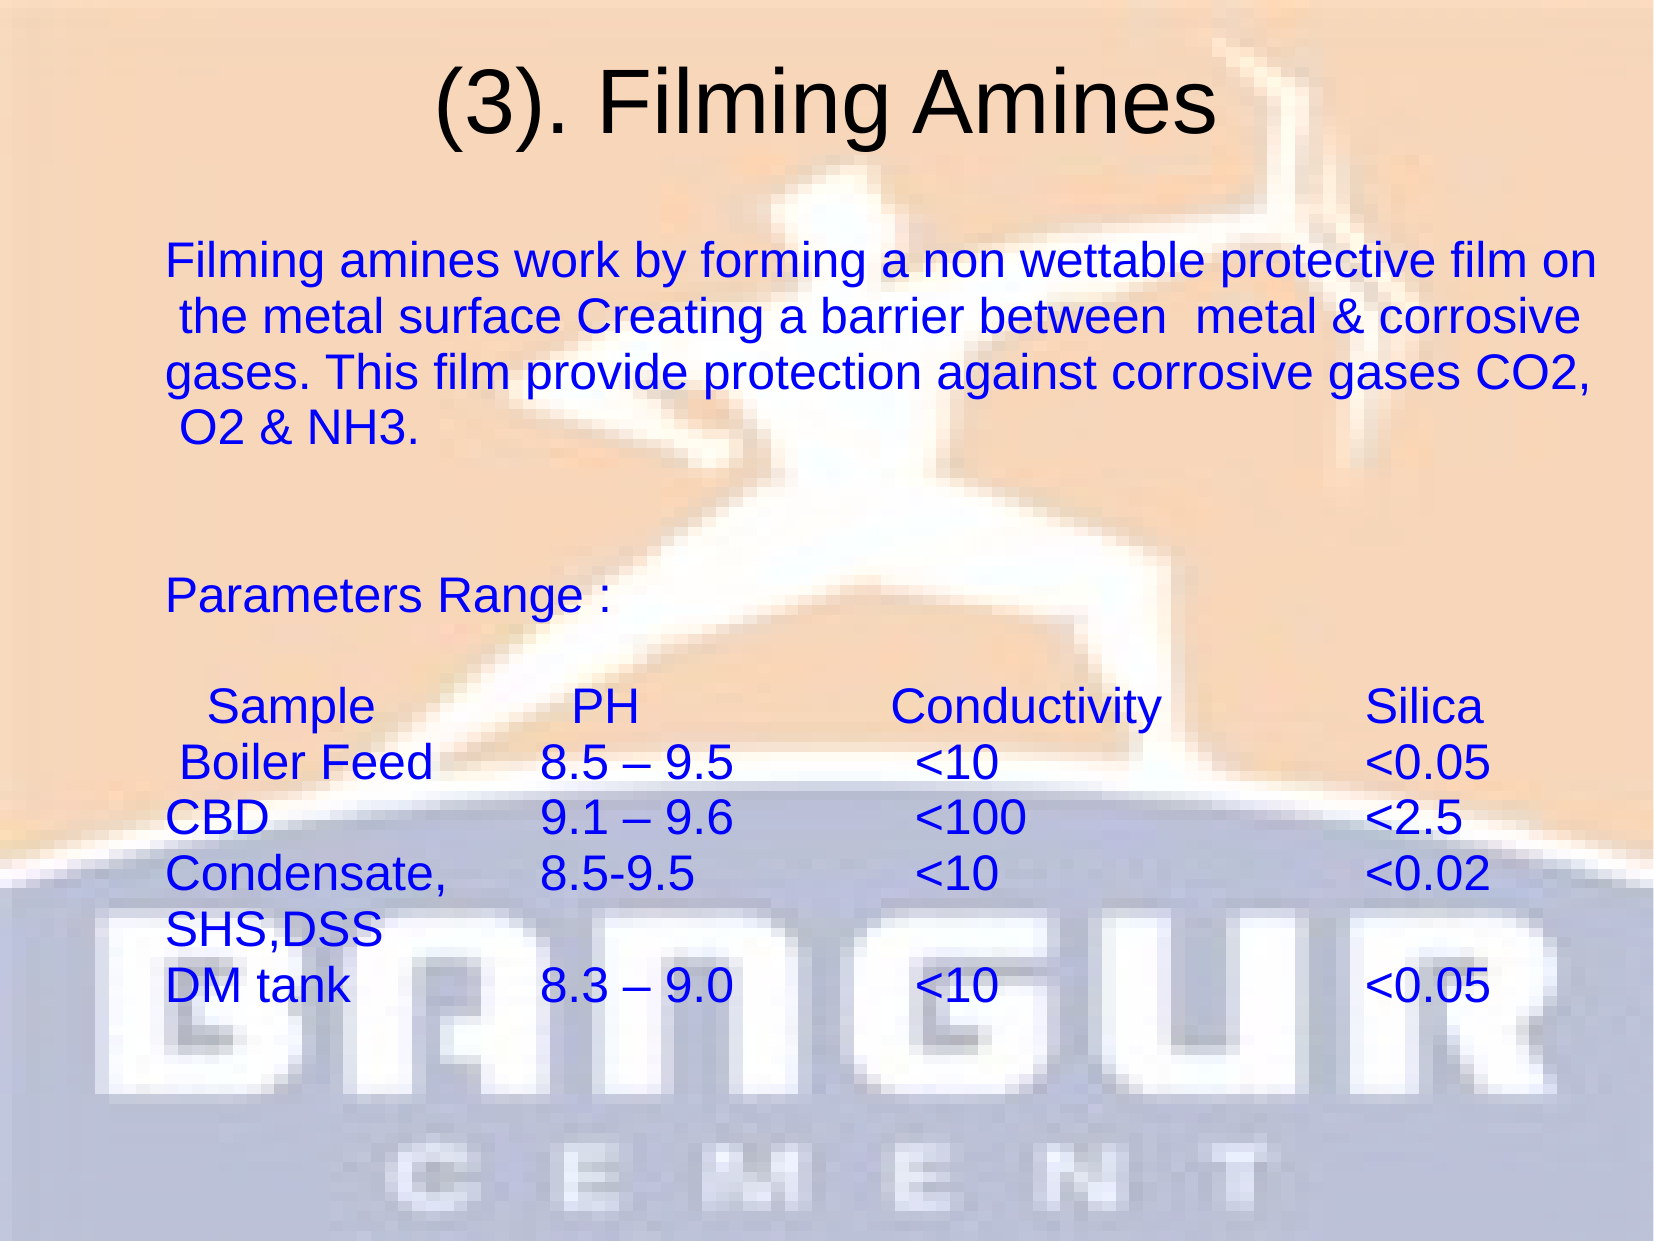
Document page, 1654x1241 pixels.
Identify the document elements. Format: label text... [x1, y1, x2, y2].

title (3). Filming Amines [82, 50, 1571, 256]
text_box Filming amines work by forming a non wettable protective film on the metal surface Creating a barrier between metal & corrosive gases. This film provide protection against corrosive gases CO2, O2 & NH3. Parameters Range : Sample PH Conductivity Silica Boiler Feed 8.5 – 9.5 <10 <0.05 CBD 9.1 – 9.6 <100 <2.5 Condensate, 8.5-9.5 <10 <0.02 SHS,DSS DM tank 8.3 – 9.0 <10 <0.05 [150, 225, 1614, 1132]
picture [0, 0, 1654, 1241]
